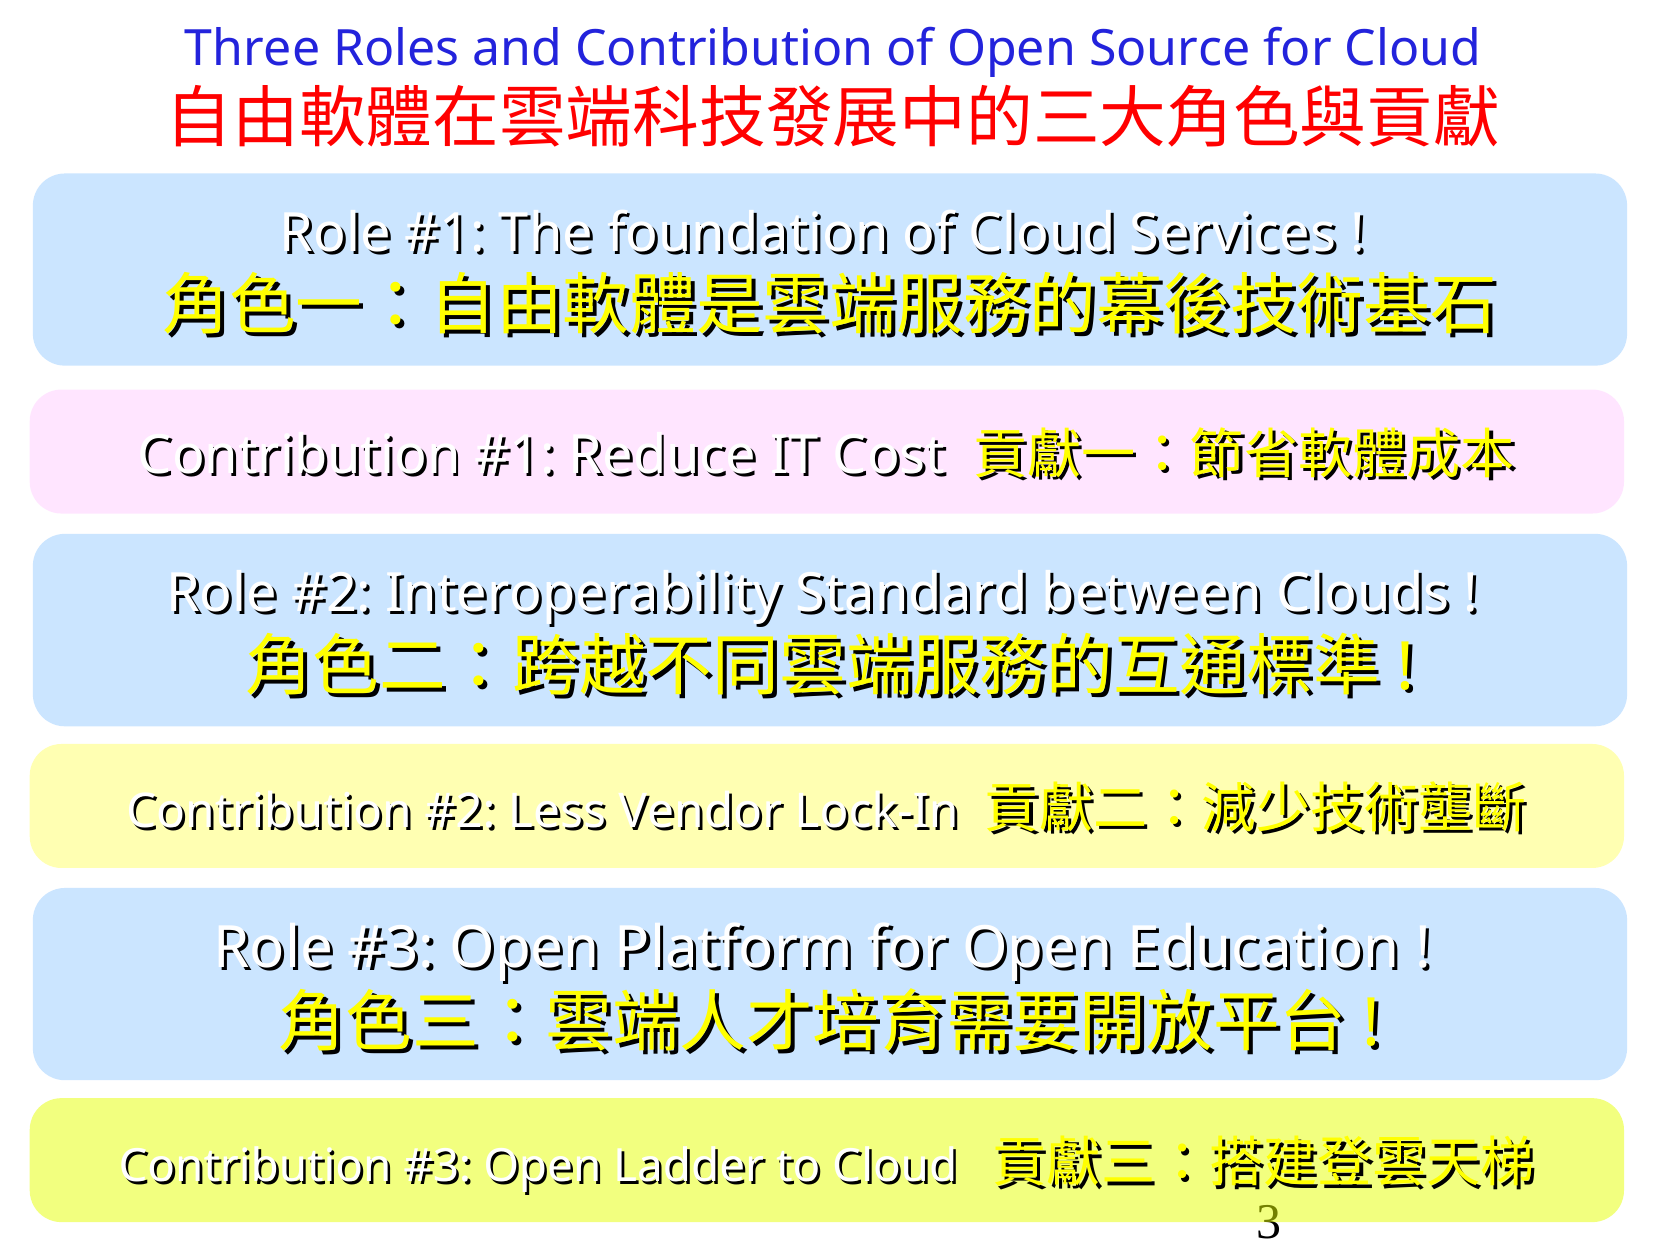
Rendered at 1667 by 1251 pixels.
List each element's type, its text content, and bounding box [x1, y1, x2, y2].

text_box Role #2: Interoperability Standard between Clouds ! 角色二：跨越不同雲端服務的互通標準! [32, 533, 1628, 727]
text_box Role #3: Open Platform for Open Education ! 角色三：雲端人才培育需要開放平台! [32, 887, 1628, 1081]
text_box Three Roles and Contribution of Open Source for Cloud 自由軟體在雲端科技發展中的三大角色與貢獻 [0, 7, 1667, 193]
text_box Role #1: The foundation of Cloud Services ! 角色一：自由軟體是雲端服務的幕後技術基石 [32, 193, 1628, 366]
text_box Contribution #2: Less Vendor Lock-In 貢獻二：減少技術壟斷 [29, 743, 1625, 868]
text_box Contribution #3: Open Ladder to Cloud 貢獻三：搭建登雲天梯 [29, 1098, 1625, 1223]
text_box Contribution #1: Reduce IT Cost 貢獻一：節省軟體成本 [29, 389, 1625, 514]
